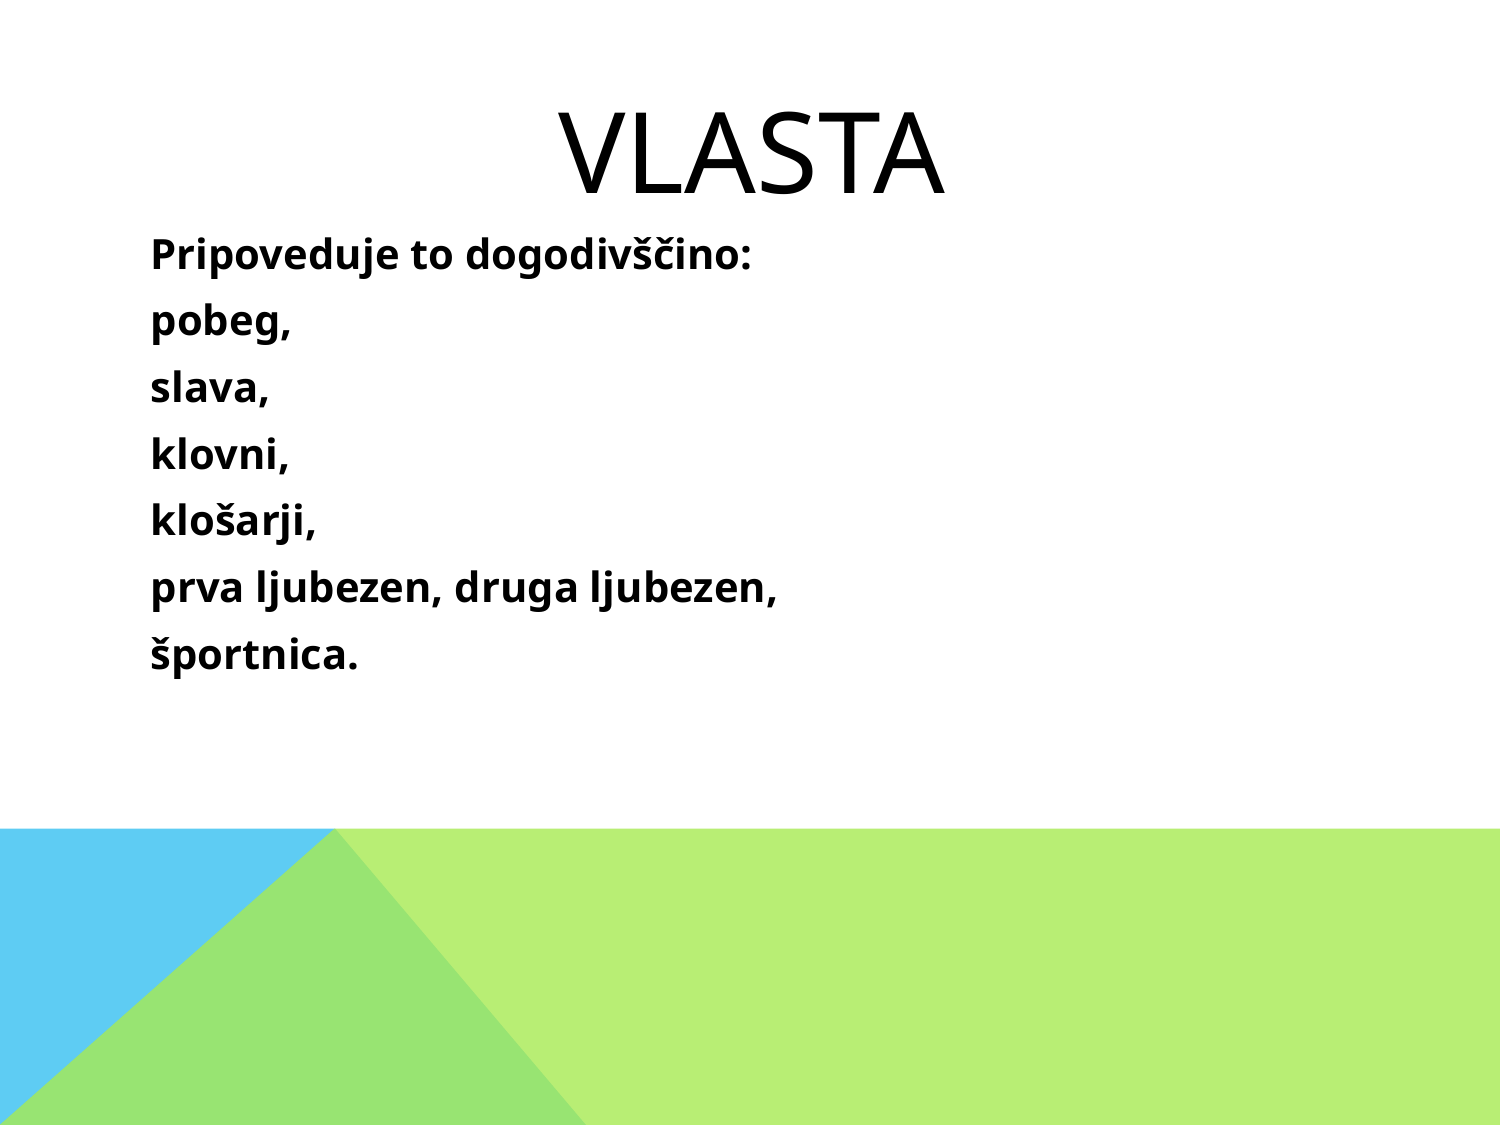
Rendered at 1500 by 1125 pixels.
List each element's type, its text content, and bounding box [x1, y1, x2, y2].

title VLASTA [76, 54, 1427, 243]
list Pripoveduje to dogodivščino: pobeg, slava, klovni, klošarji, prva ljubezen, druga ljubezen, športnica. [135, 220, 1370, 808]
